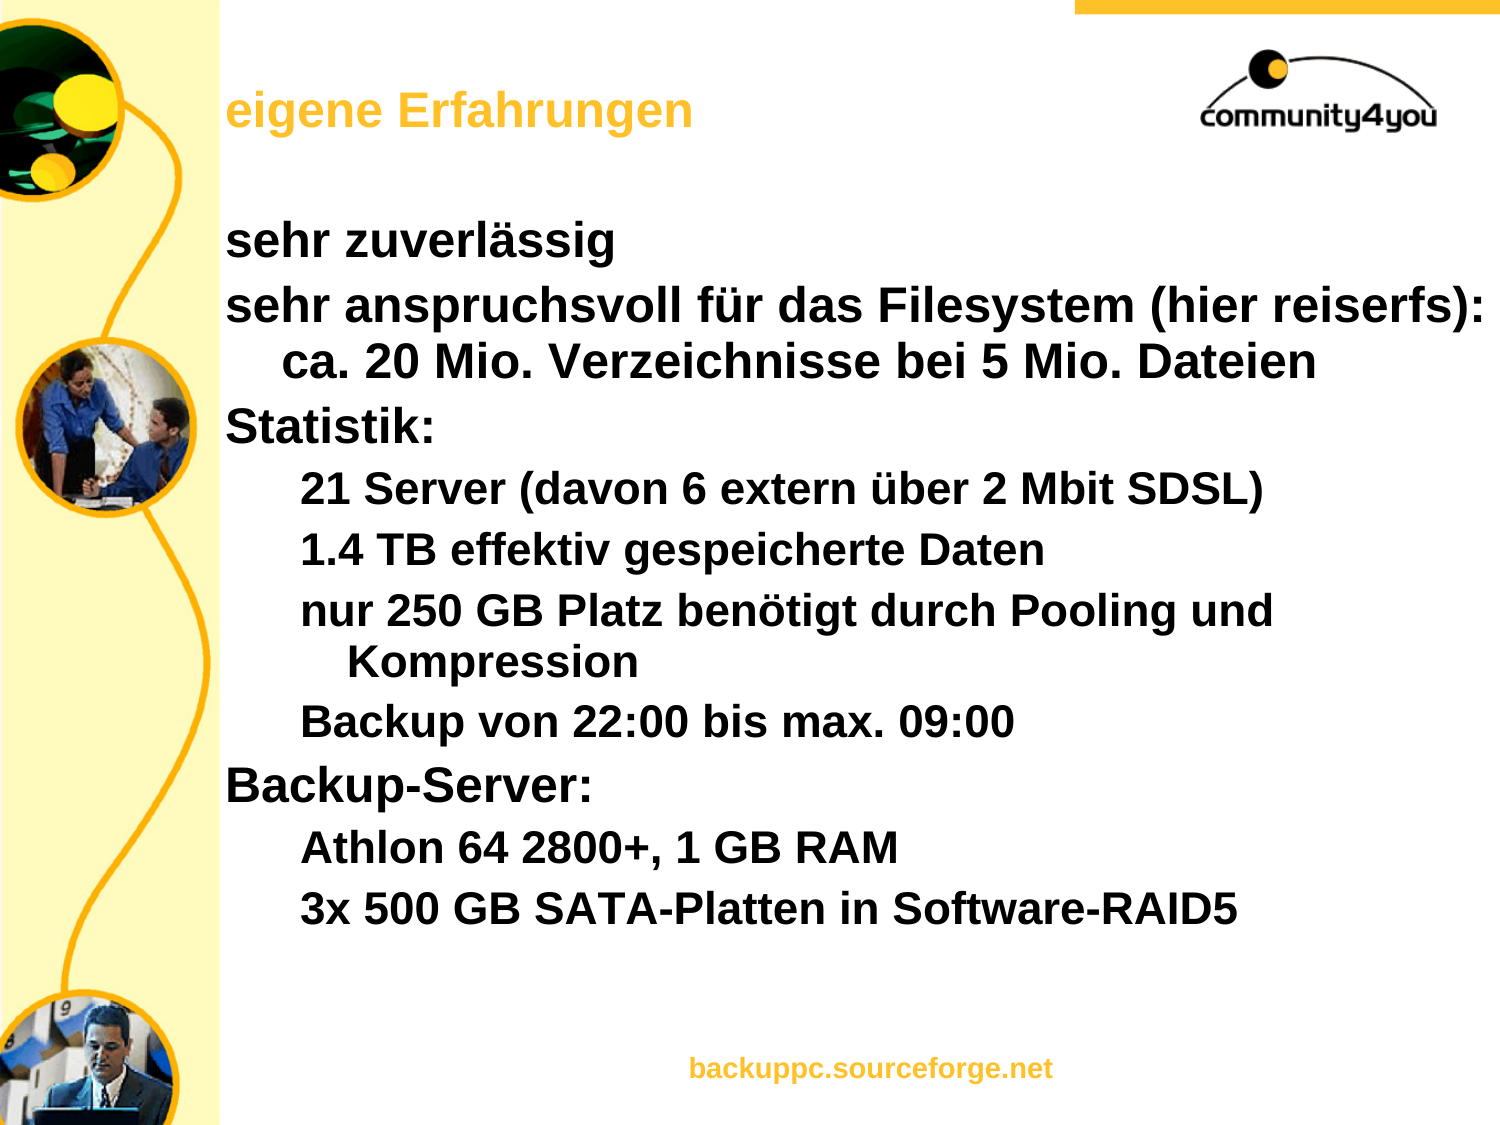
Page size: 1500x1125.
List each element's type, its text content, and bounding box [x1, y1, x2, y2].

picture [1388, 49, 1437, 133]
title eigene Erfahrungen [224, 42, 1388, 179]
picture [0, 0, 220, 1125]
list sehr zuverlässig sehr anspruchsvoll für das Filesystem (hier reiserfs): ca. 20 Mio. Verzeichnisse bei 5 Mio. Dateien Statistik: 21 Server (davon 6 extern über 2 Mbit SDSL) 1.4 TB effektiv gespeicherte Daten nur 250 GB Platz benötigt durch Pooling und Kompression Backup von 22:00 bis max. 09:00 Backup-Server: Athlon 64 2800+, 1 GB RAM 3x 500 GB SATA-Platten in Software-RAID5 [225, 212, 1488, 1001]
